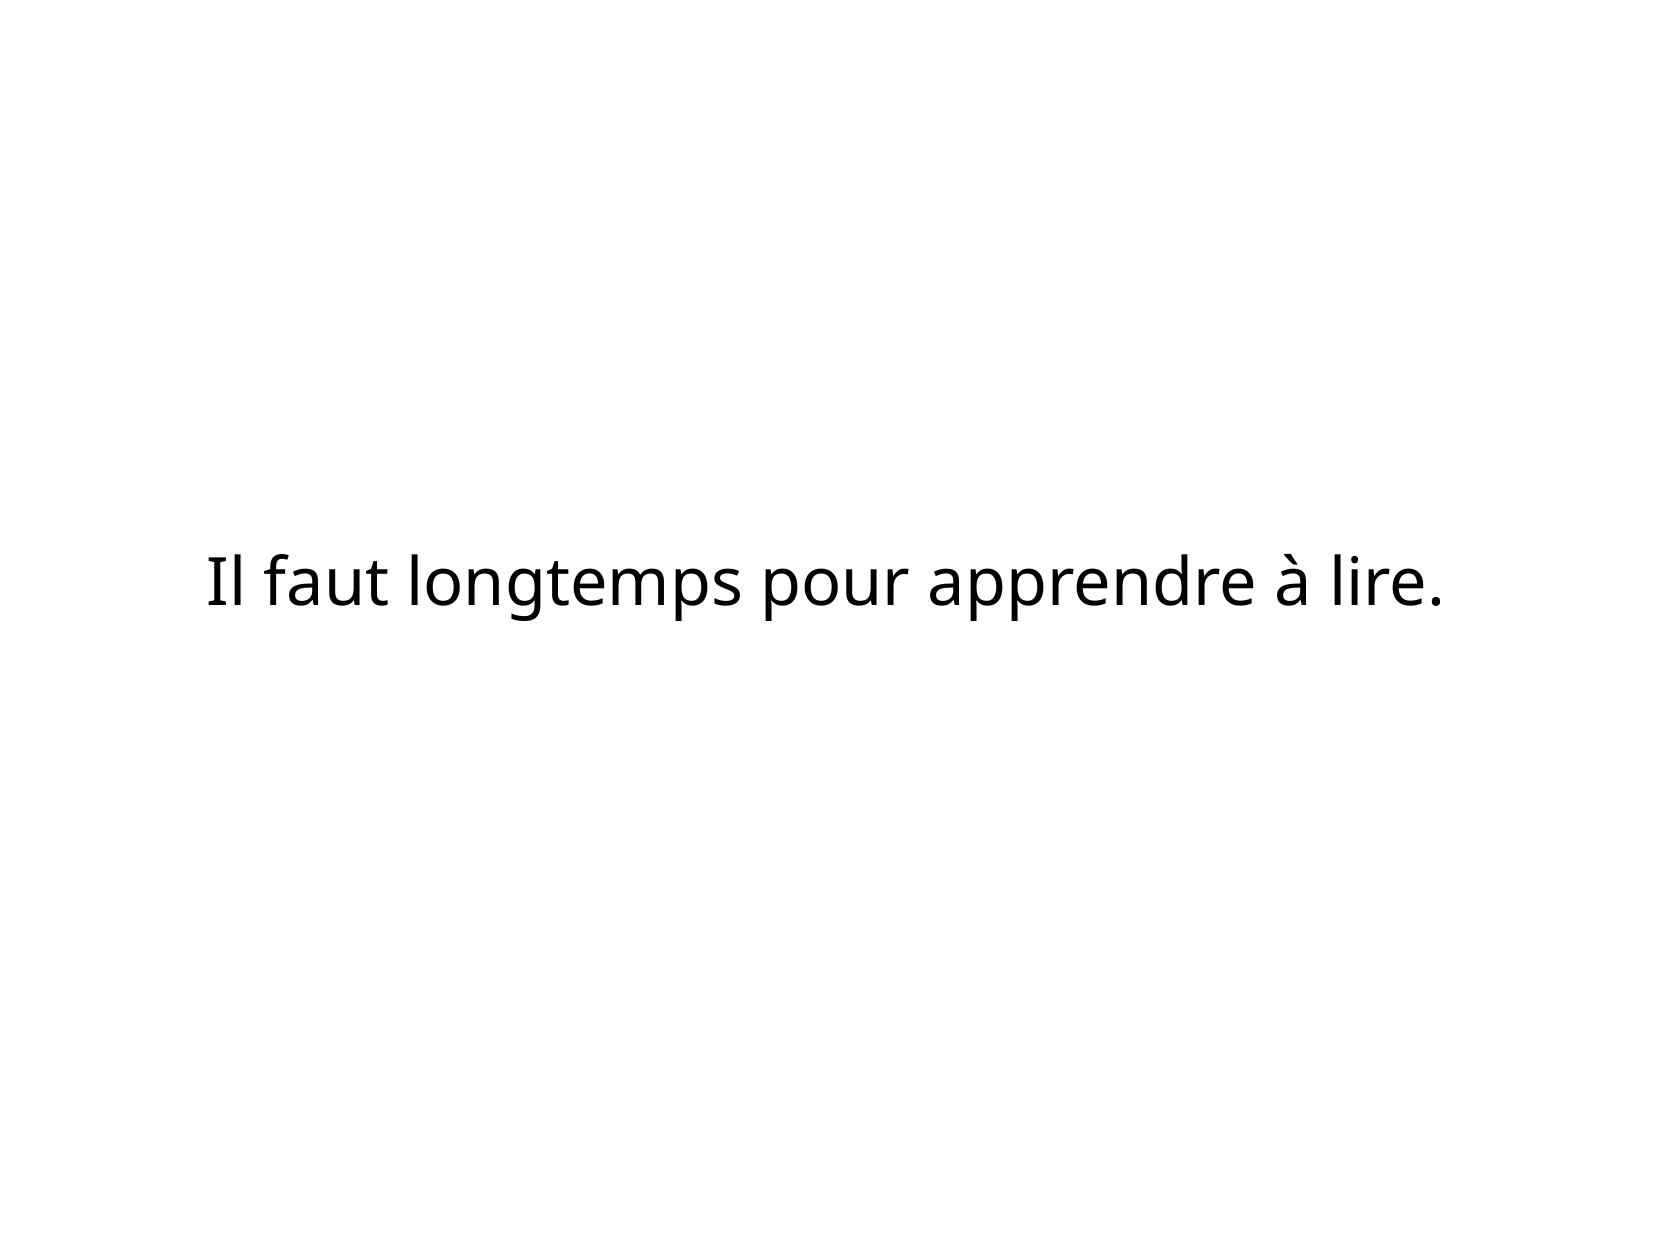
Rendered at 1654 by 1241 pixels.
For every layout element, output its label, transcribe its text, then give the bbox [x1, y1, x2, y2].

subtitle Il faut longtemps pour apprendre à lire. [82, 49, 1571, 1109]
